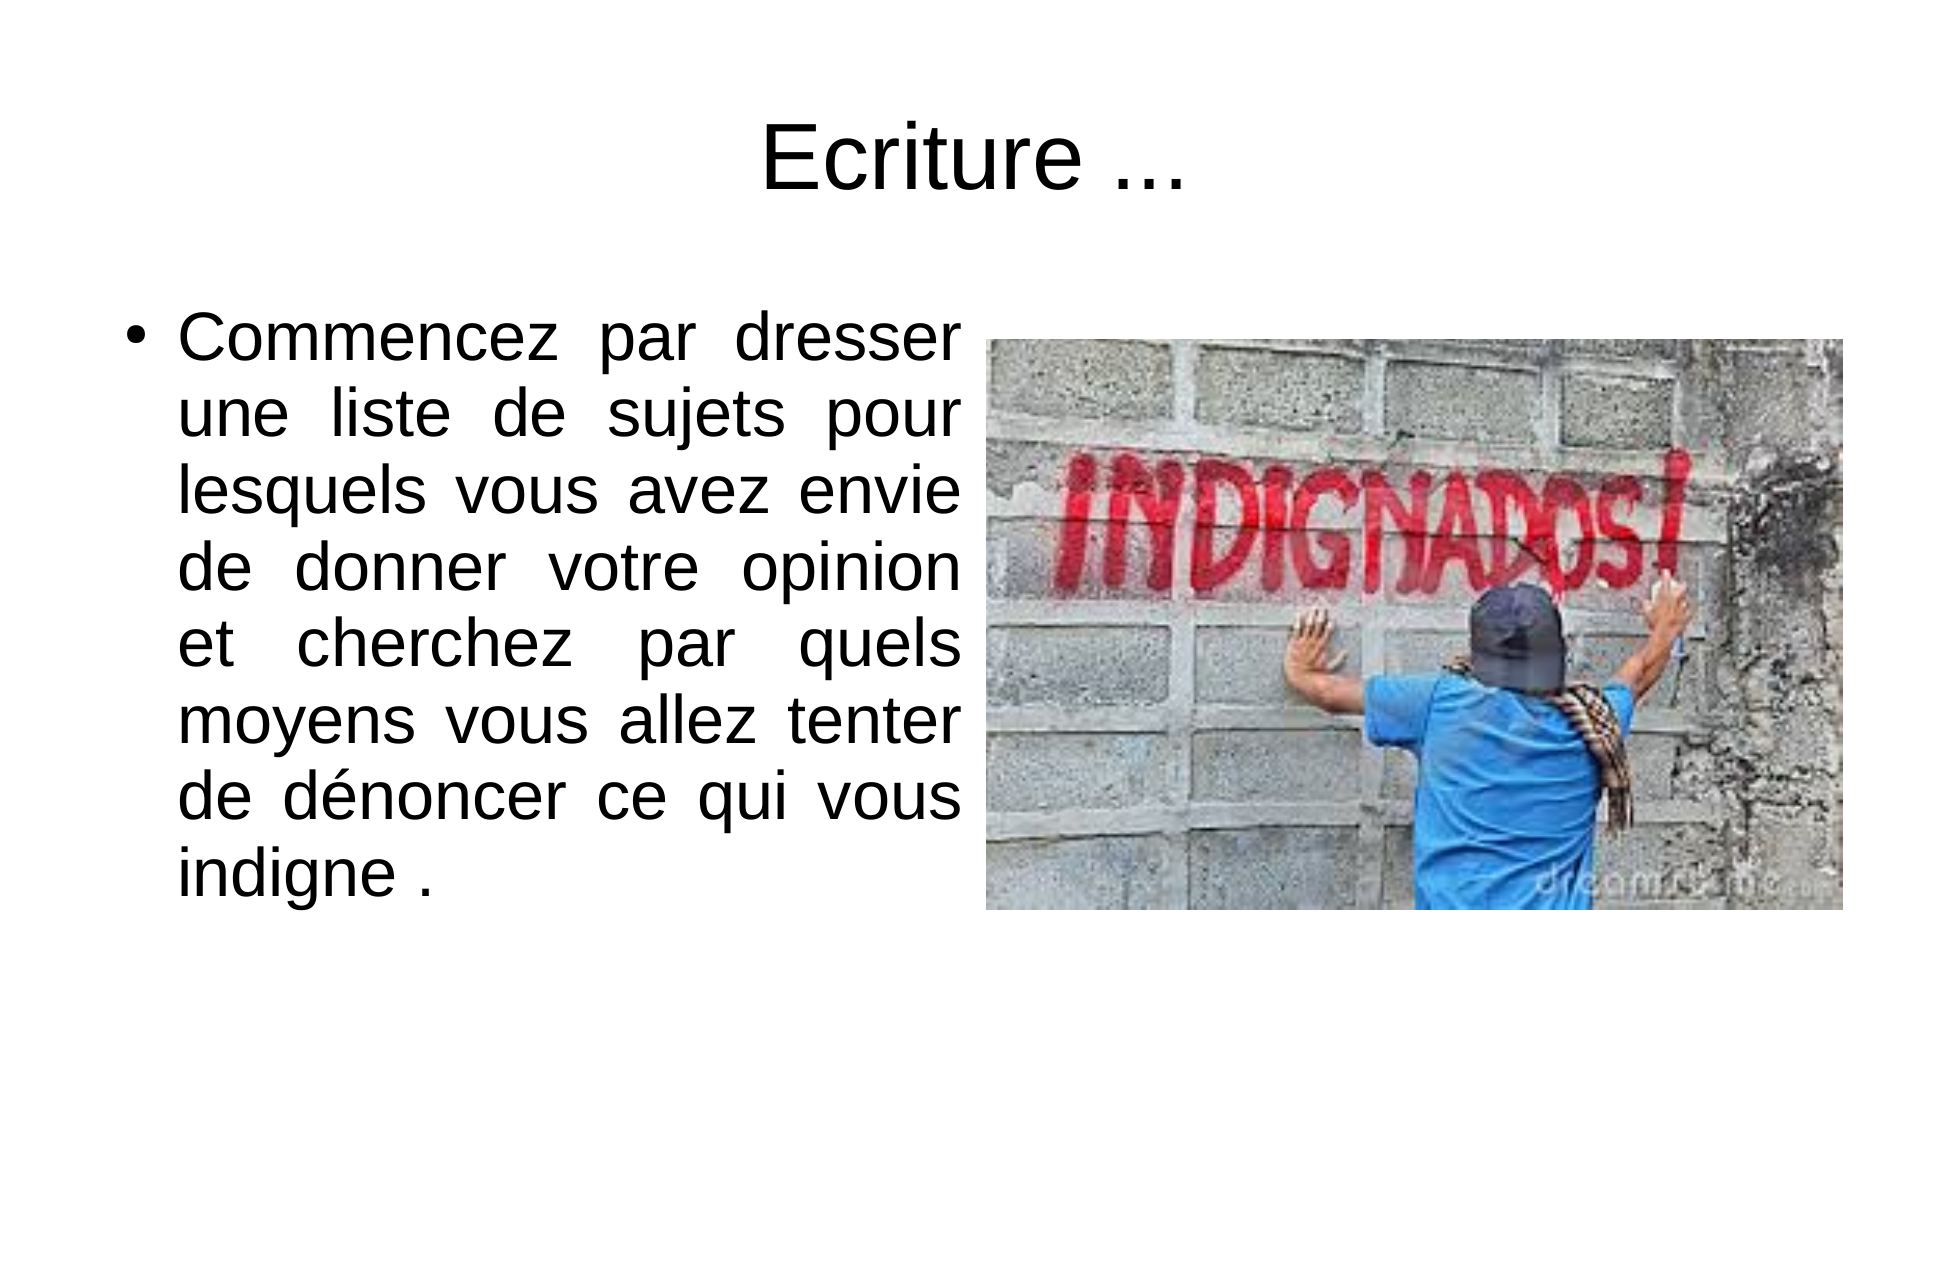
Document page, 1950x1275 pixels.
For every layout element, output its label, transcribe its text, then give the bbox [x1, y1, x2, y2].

title Ecriture ... [97, 50, 1853, 264]
list Commencez par dresser une liste de sujets pour lesquels vous avez envie de donner votre opinion et cherchez par quels moyens vous allez tenter de dénoncer ce qui vous indigne . [106, 298, 963, 1038]
picture [986, 339, 1843, 910]
